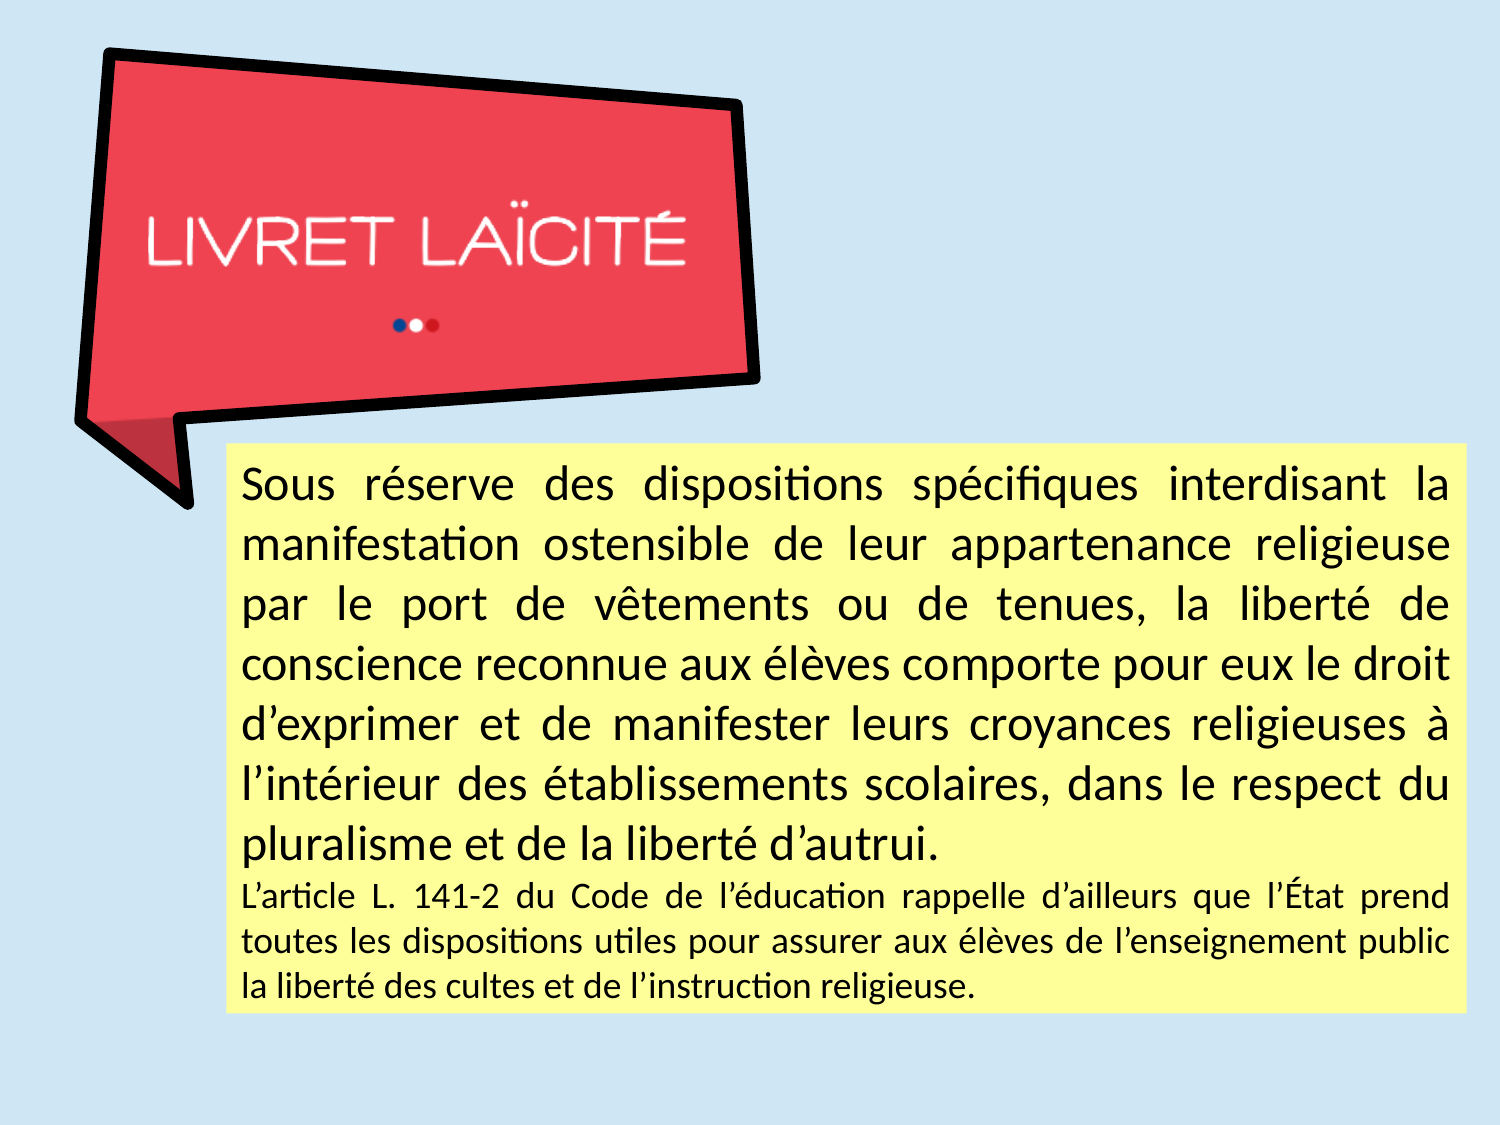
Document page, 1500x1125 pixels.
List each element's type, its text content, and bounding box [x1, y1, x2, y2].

picture [64, 42, 774, 508]
picture [88, 61, 747, 488]
text_box Sous réserve des dispositions spécifiques interdisant la manifestation ostensible de leur appartenance religieuse par le port de vêtements ou de tenues, la liberté de conscience reconnue aux élèves comporte pour eux le droit d’exprimer et de manifester leurs croyances religieuses à l’intérieur des établissements scolaires, dans le respect du pluralisme et de la liberté d’autrui. L’article L. 141-2 du Code de l’éducation rappelle d’ailleurs que l’État prend toutes les dispositions utiles pour assurer aux élèves de l’enseignement public la liberté des cultes et de l’instruction religieuse. [226, 443, 1467, 1014]
